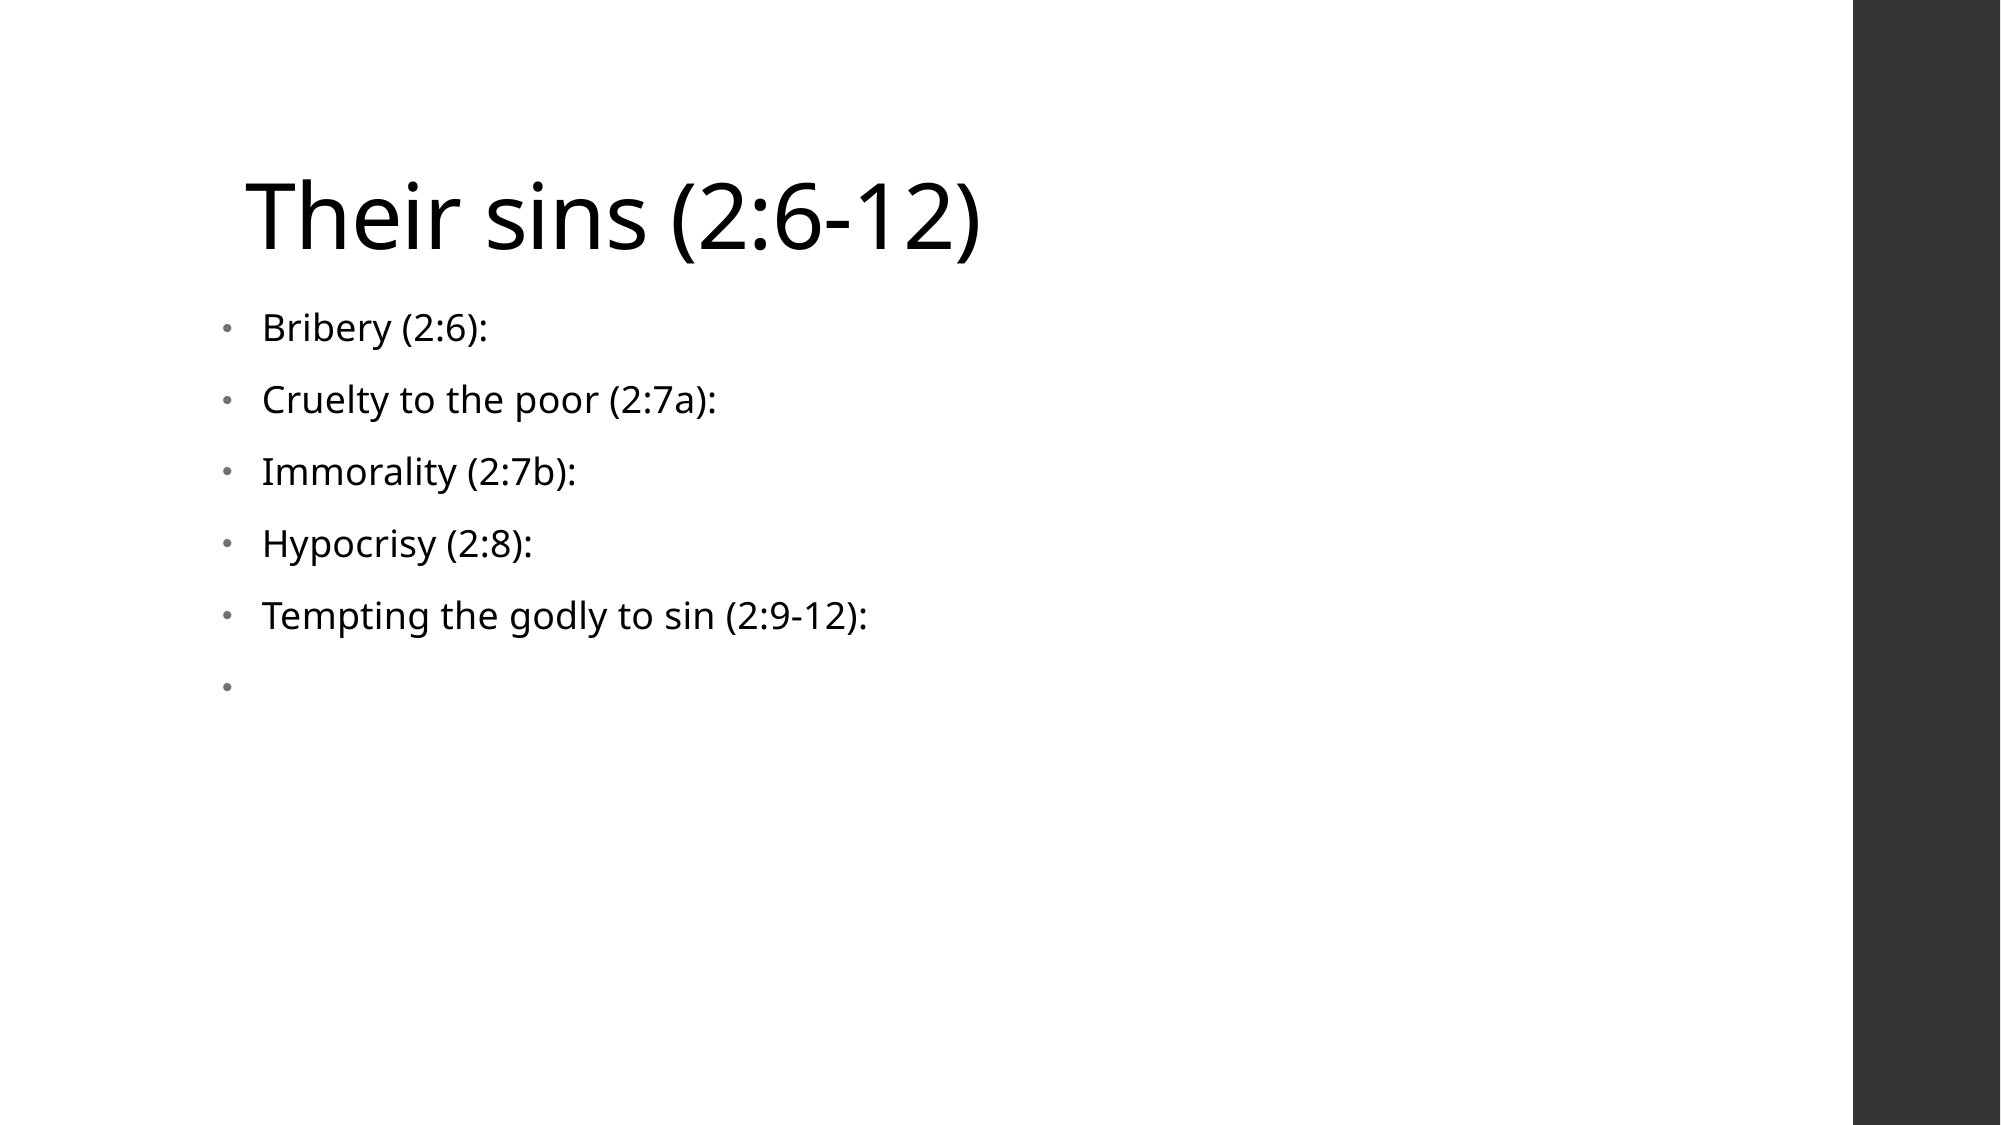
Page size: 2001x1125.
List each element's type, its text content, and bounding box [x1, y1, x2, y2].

list Bribery (2:6): Cruelty to the poor (2:7a): Immorality (2:7b): Hypocrisy (2:8): Tempting the godly to sin (2:9-12): [206, 299, 1617, 1014]
title Their sins (2:6-12) [206, 60, 1797, 278]
